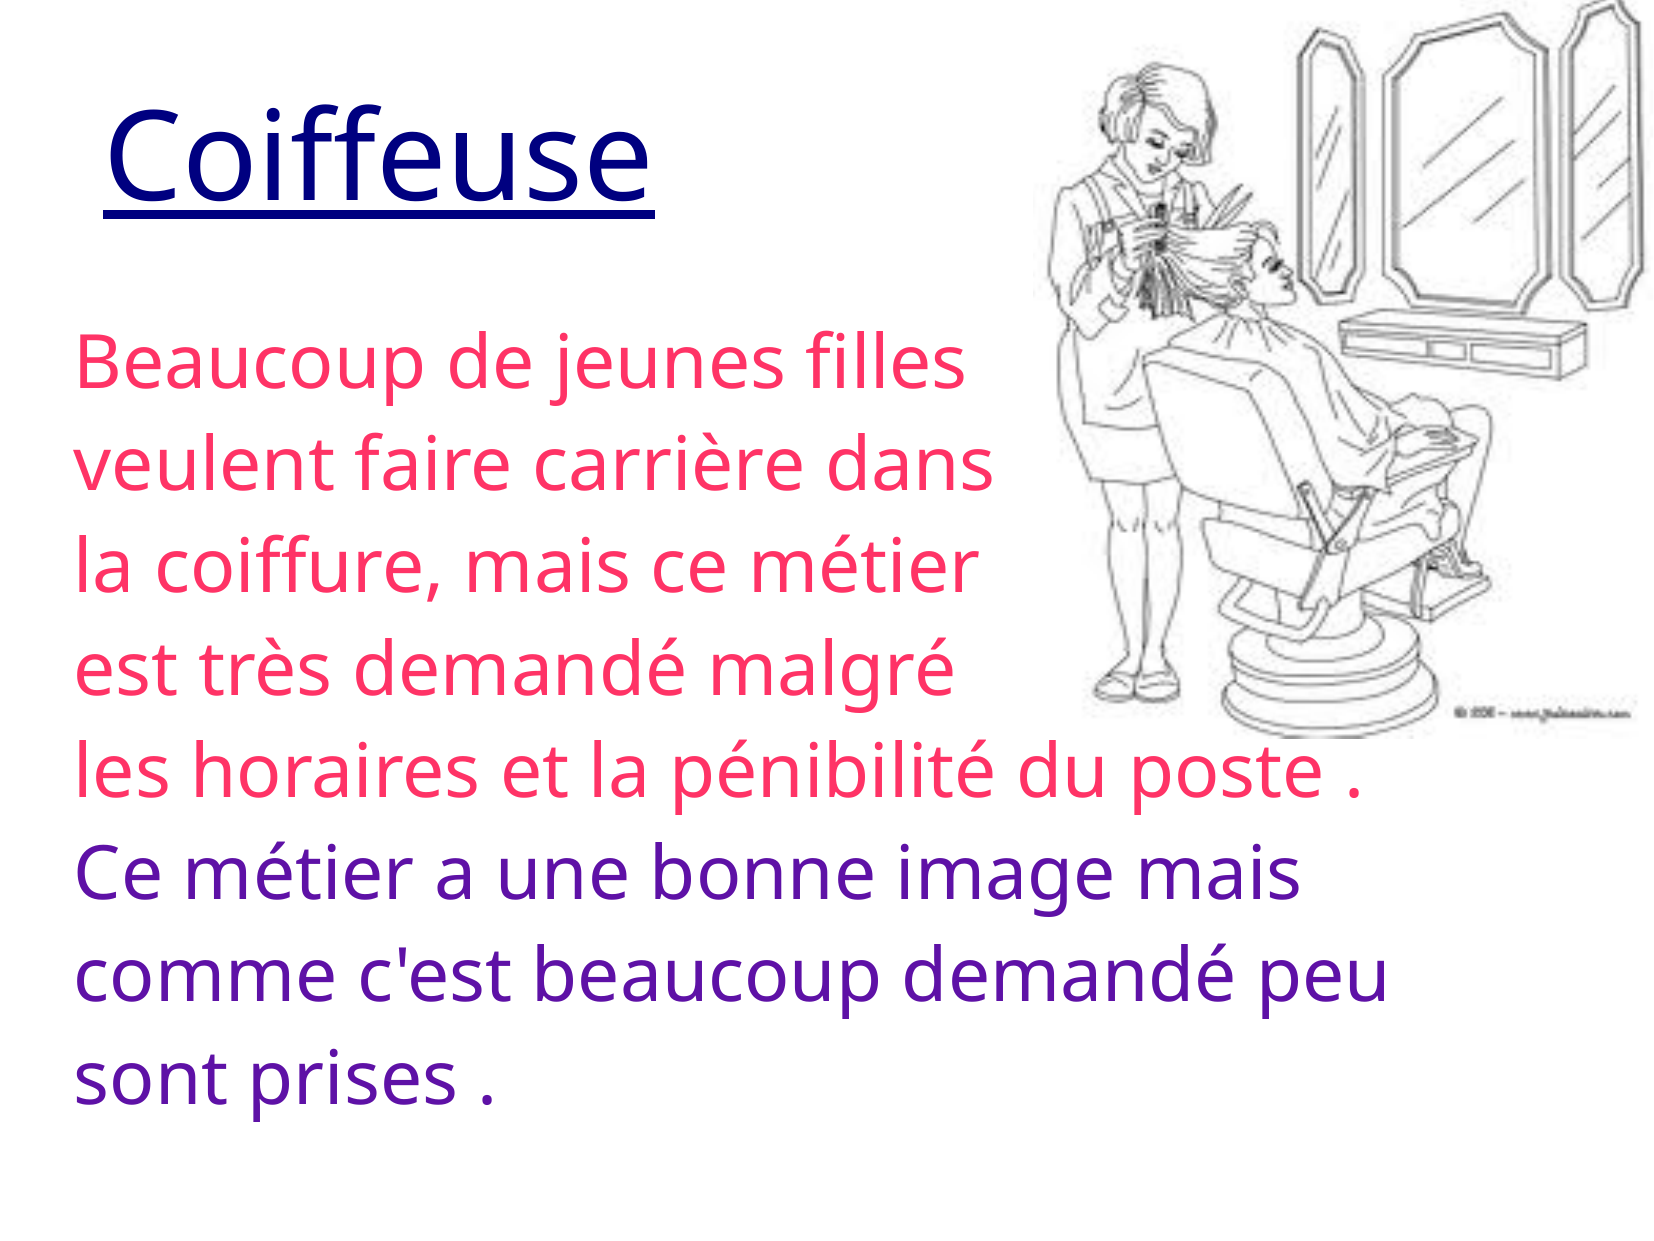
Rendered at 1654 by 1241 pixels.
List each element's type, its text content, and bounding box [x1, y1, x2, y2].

text_box Beaucoup de jeunes filles veulent faire carrière dans la coiffure, mais ce métier est très demandé malgré les horaires et la pénibilité du poste . Ce métier a une bonne image mais comme c'est beaucoup demandé peu sont prises . [59, 300, 1506, 1152]
text_box Coiffeuse [88, 59, 1033, 249]
picture [1033, 0, 1654, 739]
